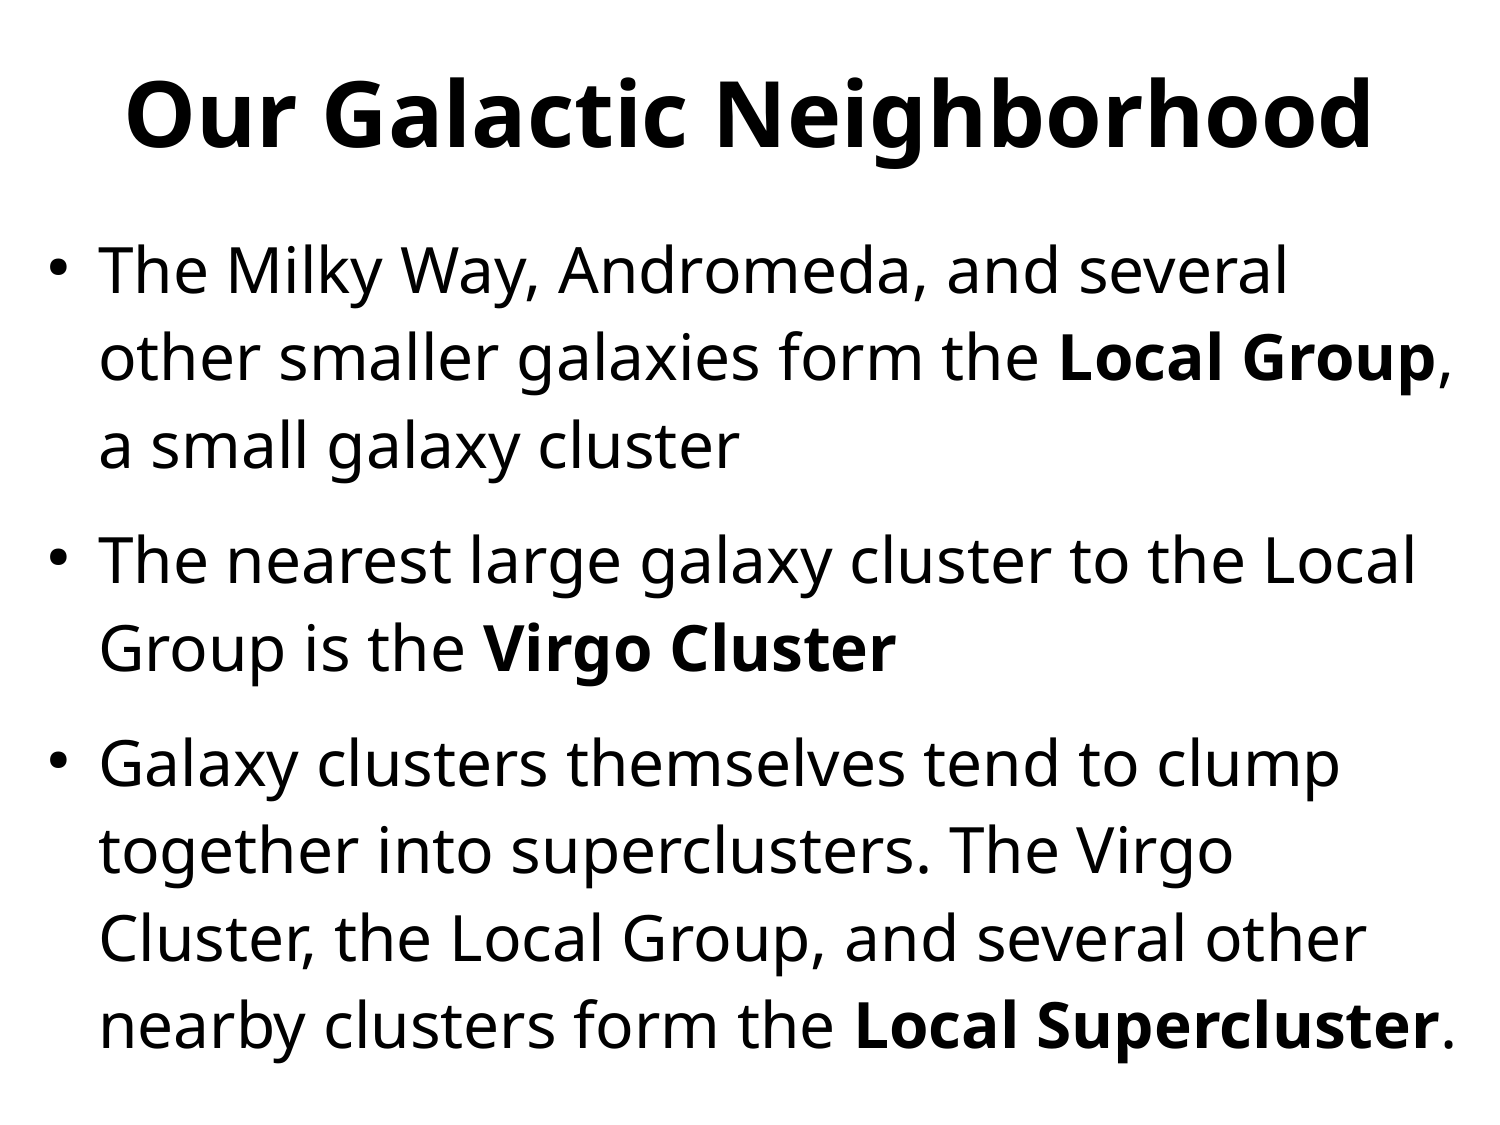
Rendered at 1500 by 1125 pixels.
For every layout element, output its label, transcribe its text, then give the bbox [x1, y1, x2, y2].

list The Milky Way, Andromeda, and several other smaller galaxies form the Local Group, a small galaxy cluster The nearest large galaxy cluster to the Local Group is the Virgo Cluster Galaxy clusters themselves tend to clump together into superclusters. The Virgo Cluster, the Local Group, and several other nearby clusters form the Local Supercluster. [30, 224, 1471, 1081]
title Our Galactic Neighborhood [30, 58, 1471, 167]
